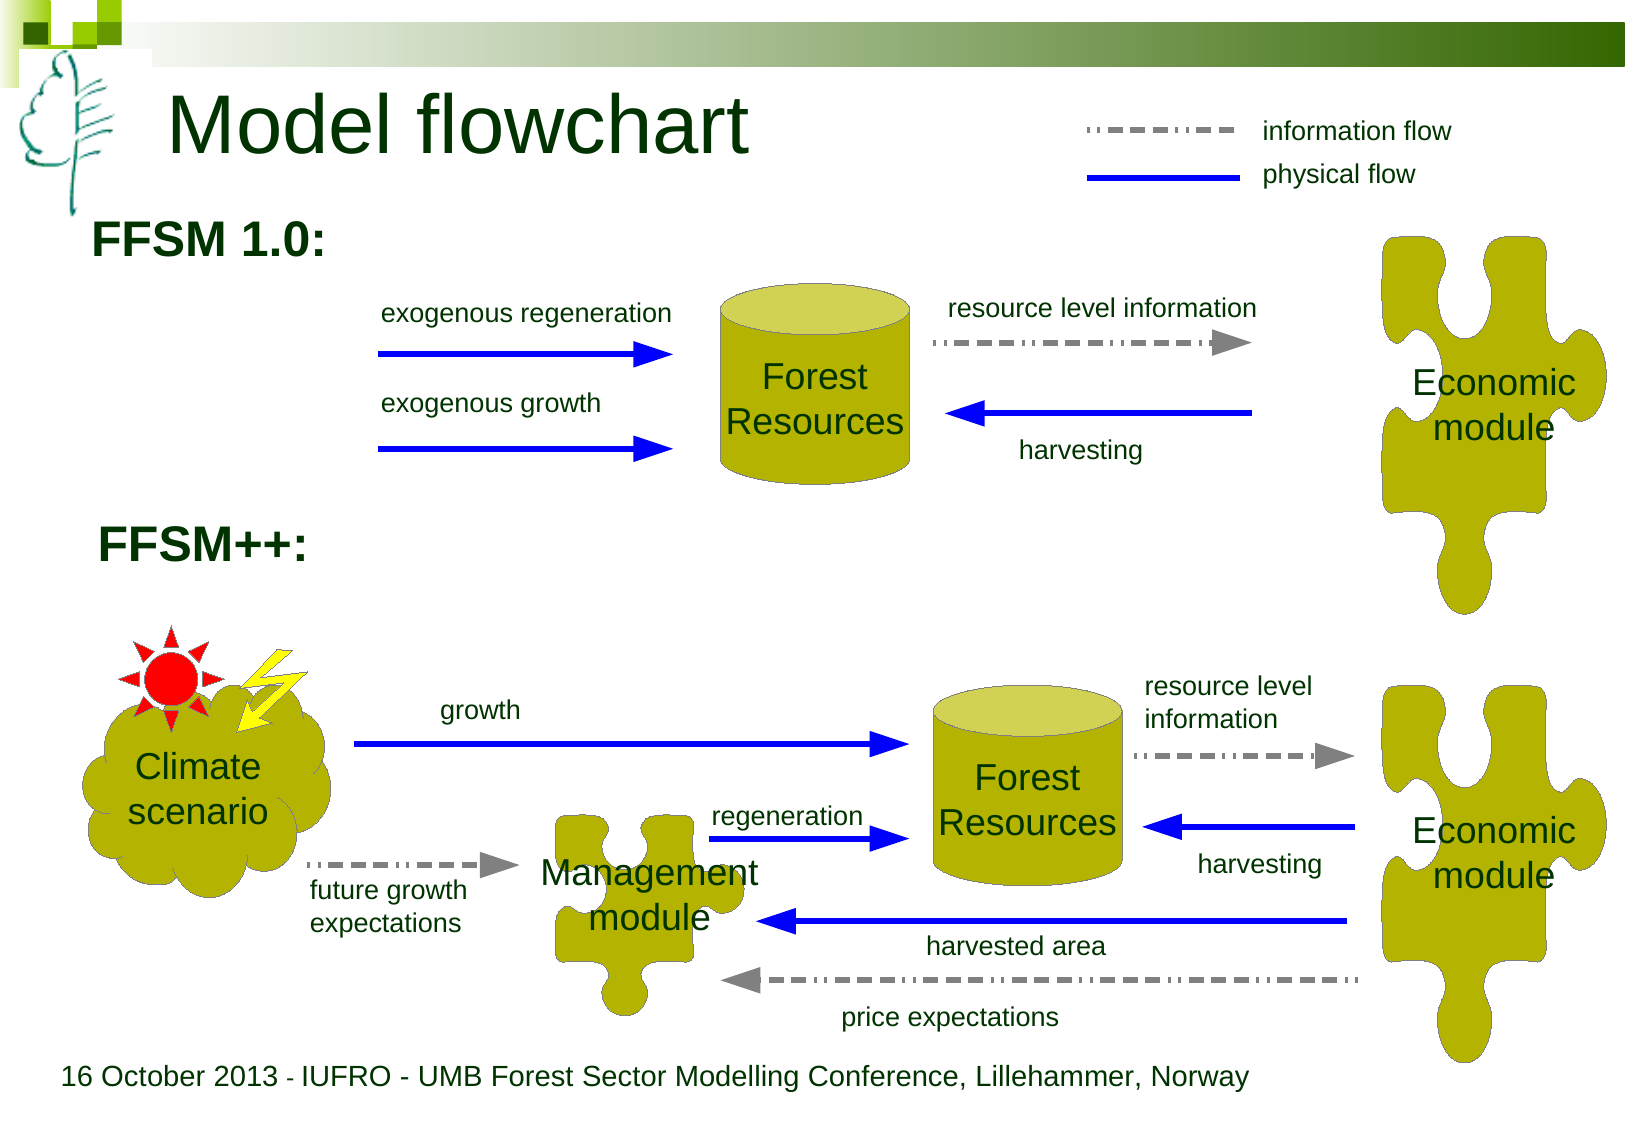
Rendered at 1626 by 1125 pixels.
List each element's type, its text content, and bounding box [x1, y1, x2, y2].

text_box growth [425, 685, 579, 733]
text_box [133, 696, 155, 717]
text_box [236, 649, 308, 733]
text_box exogenous regeneration [366, 287, 709, 336]
picture [19, 49, 152, 220]
text_box Management module [555, 814, 745, 1016]
text_box [202, 671, 225, 687]
text_box resource level information [933, 283, 1280, 331]
text_box harvested area [911, 921, 1252, 969]
text_box [188, 641, 209, 663]
text_box FFSM++: [82, 503, 650, 579]
text_box [163, 710, 179, 733]
text_box Economic module [1381, 685, 1607, 1063]
text_box future growth expectations [295, 865, 485, 945]
text_box [163, 625, 179, 648]
text_box [133, 641, 155, 663]
text_box harvesting [1003, 425, 1217, 473]
text_box harvesting [1182, 838, 1347, 886]
text_box resource level information [1129, 661, 1371, 742]
text_box regeneration [696, 791, 886, 839]
text_box Forest Resources [933, 712, 1123, 886]
text_box price expectations [826, 992, 1168, 1040]
title Model flowchart [152, 62, 1626, 178]
text_box FFSM 1.0: [76, 199, 644, 275]
text_box Economic module [1381, 236, 1607, 615]
text_box physical flow [1247, 149, 1595, 197]
text_box information flow [1247, 106, 1595, 149]
text_box Climate scenario [82, 685, 331, 898]
text_box Forest Resources [720, 312, 910, 485]
text_box [188, 696, 209, 717]
text_box [118, 671, 140, 687]
text_box [144, 652, 198, 706]
text_box exogenous growth [366, 377, 709, 426]
